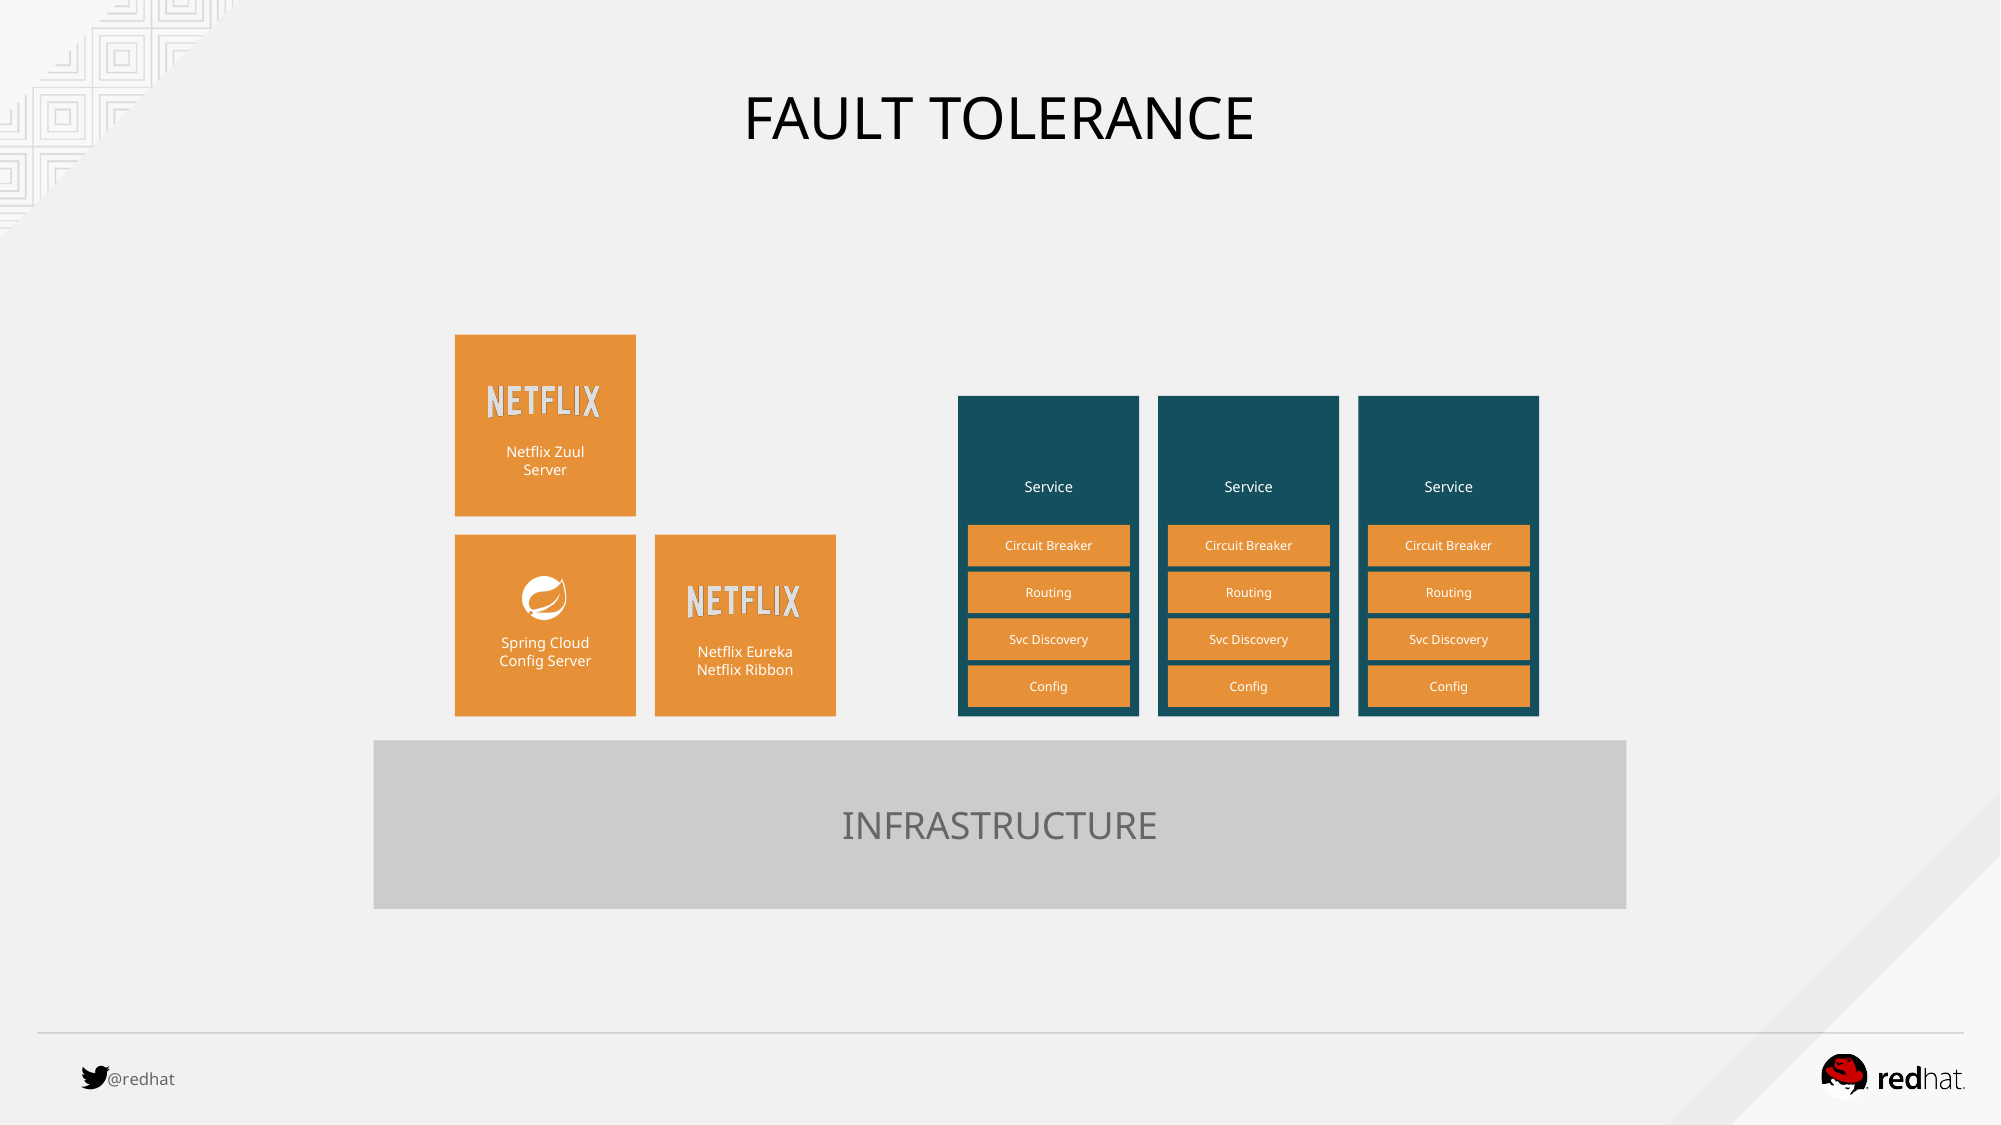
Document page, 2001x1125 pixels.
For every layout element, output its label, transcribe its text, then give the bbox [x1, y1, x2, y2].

text_box Config [967, 665, 1130, 707]
text_box Netflix Zuul Server [454, 334, 636, 517]
text_box Routing [1167, 571, 1330, 614]
text_box Svc Discovery [1167, 618, 1330, 661]
text_box Routing [967, 571, 1130, 614]
text_box Circuit Breaker [1167, 524, 1330, 567]
title FAULT TOLERANCE [180, 0, 1820, 233]
text_box Service [958, 395, 1140, 717]
text_box Netflix Eureka Netflix Ribbon [654, 534, 836, 717]
text_box INFRASTRUCTURE [373, 740, 1627, 909]
text_box Routing [1367, 571, 1530, 614]
text_box Svc Discovery [967, 618, 1130, 661]
text_box Svc Discovery [1367, 618, 1530, 661]
picture [0, 0, 2001, 1125]
text_box Circuit Breaker [967, 524, 1130, 567]
text_box Service [1158, 395, 1340, 717]
text_box Circuit Breaker [1367, 524, 1530, 567]
text_box Config [1167, 665, 1330, 707]
text_box Service [1358, 395, 1540, 717]
text_box Spring Cloud Config Server [454, 534, 636, 717]
text_box Config [1367, 665, 1530, 707]
